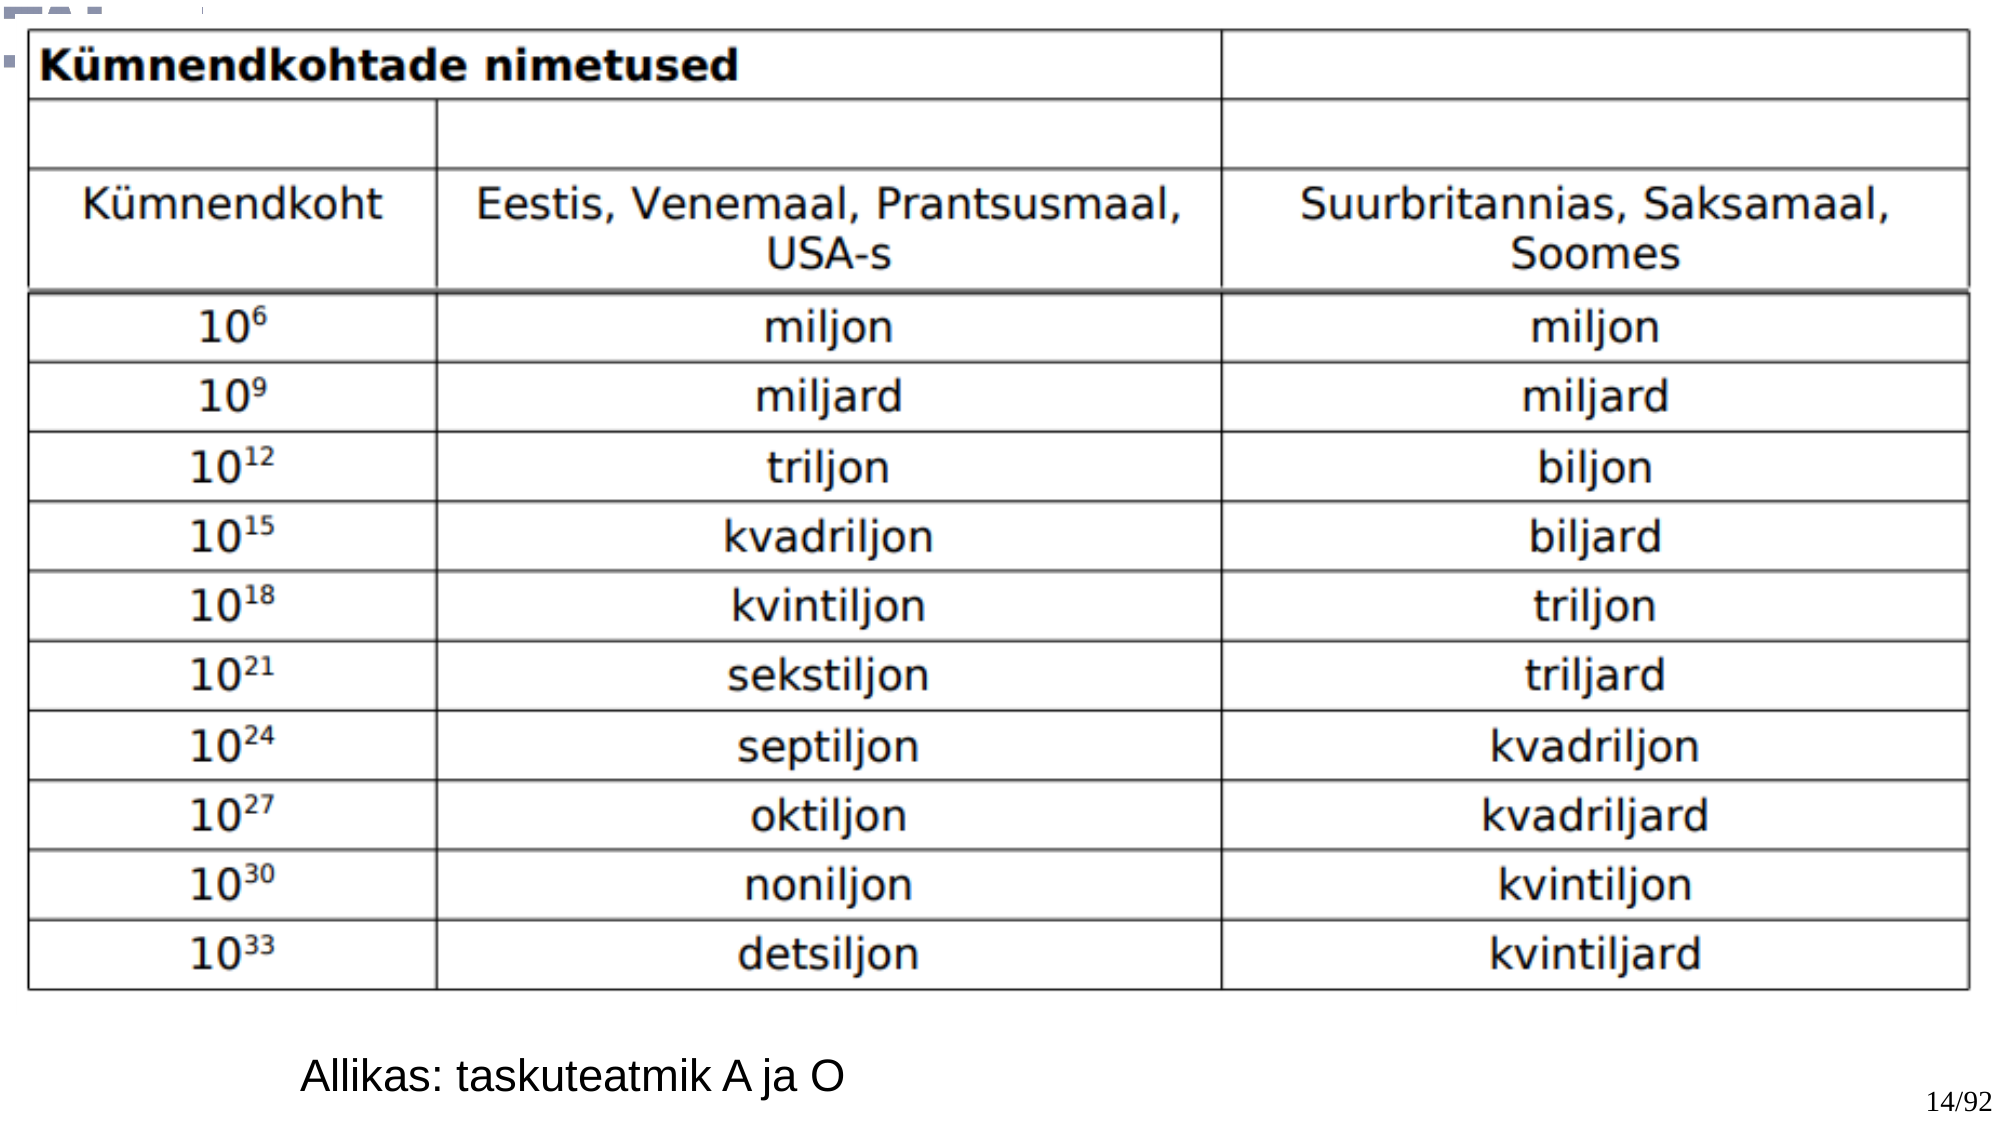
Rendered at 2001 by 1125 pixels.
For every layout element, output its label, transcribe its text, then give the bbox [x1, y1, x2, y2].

text_box Allikas: taskuteatmik A ja O [285, 1042, 901, 1112]
picture [0, 0, 1982, 1015]
